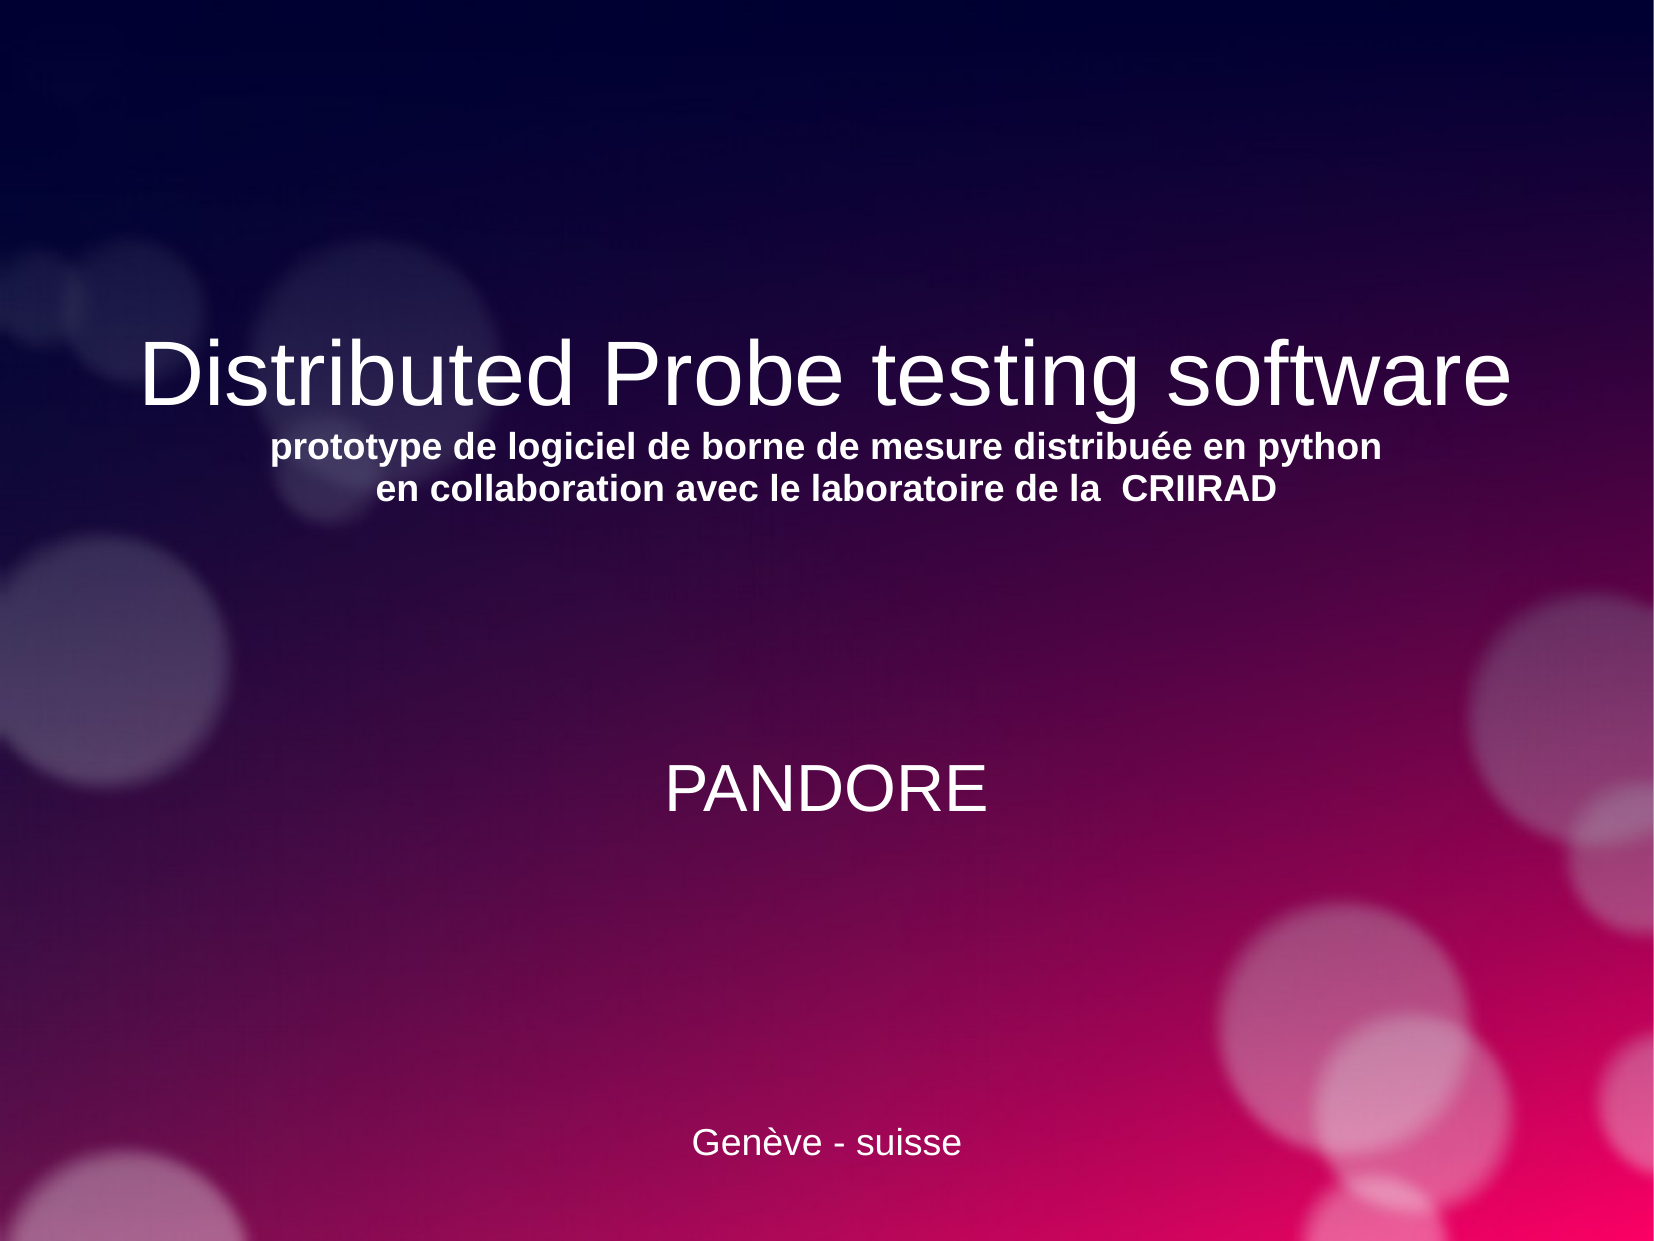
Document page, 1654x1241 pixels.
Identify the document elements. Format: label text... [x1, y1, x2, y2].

title Distributed Probe testing software prototype de logiciel de borne de mesure distribuée en python en collaboration avec le laboratoire de la CRIIRAD [82, 312, 1571, 520]
picture [0, 0, 1654, 1241]
title Genève - suisse [82, 1038, 1571, 1241]
subtitle PANDORE [82, 566, 1571, 1010]
